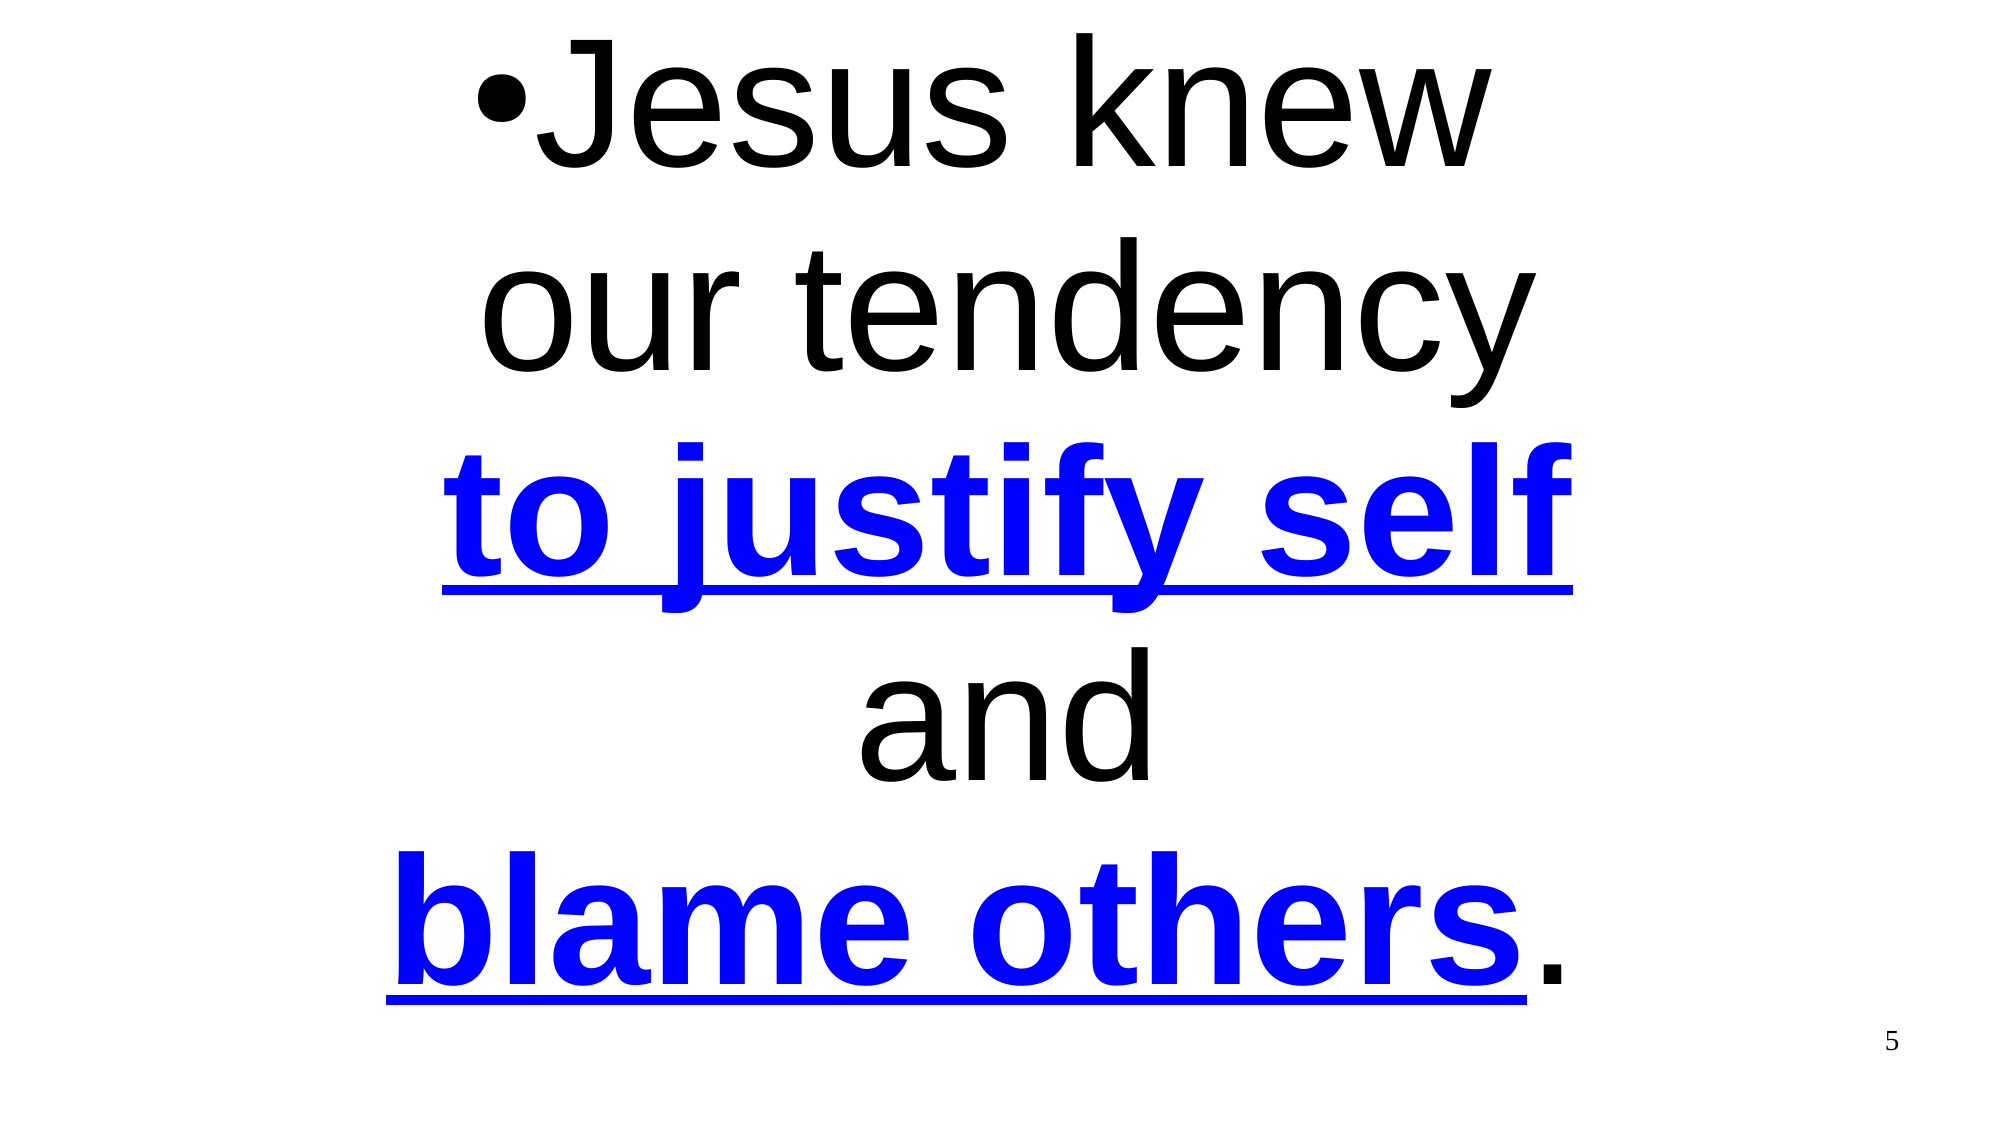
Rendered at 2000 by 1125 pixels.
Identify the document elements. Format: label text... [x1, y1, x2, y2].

list Jesus knew our tendency to justify self and blame others. [0, 0, 1996, 1123]
